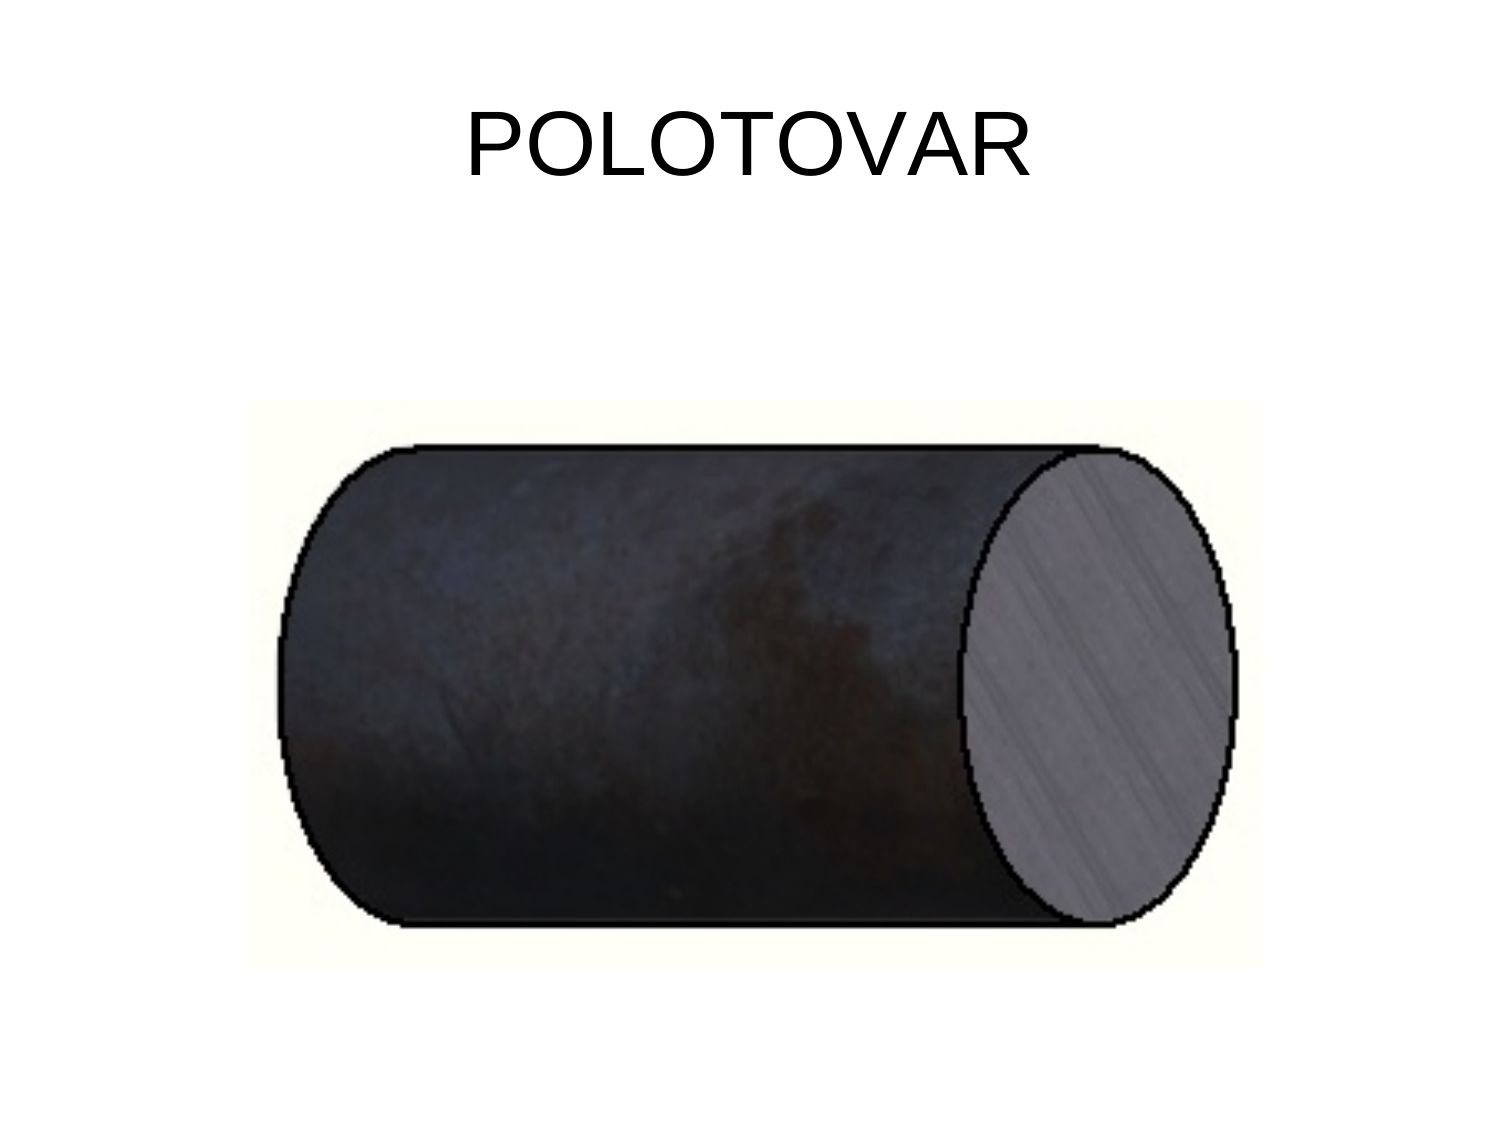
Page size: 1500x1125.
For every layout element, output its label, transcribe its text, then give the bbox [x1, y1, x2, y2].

title POLOTOVAR [75, 45, 1426, 233]
picture [249, 399, 1263, 969]
